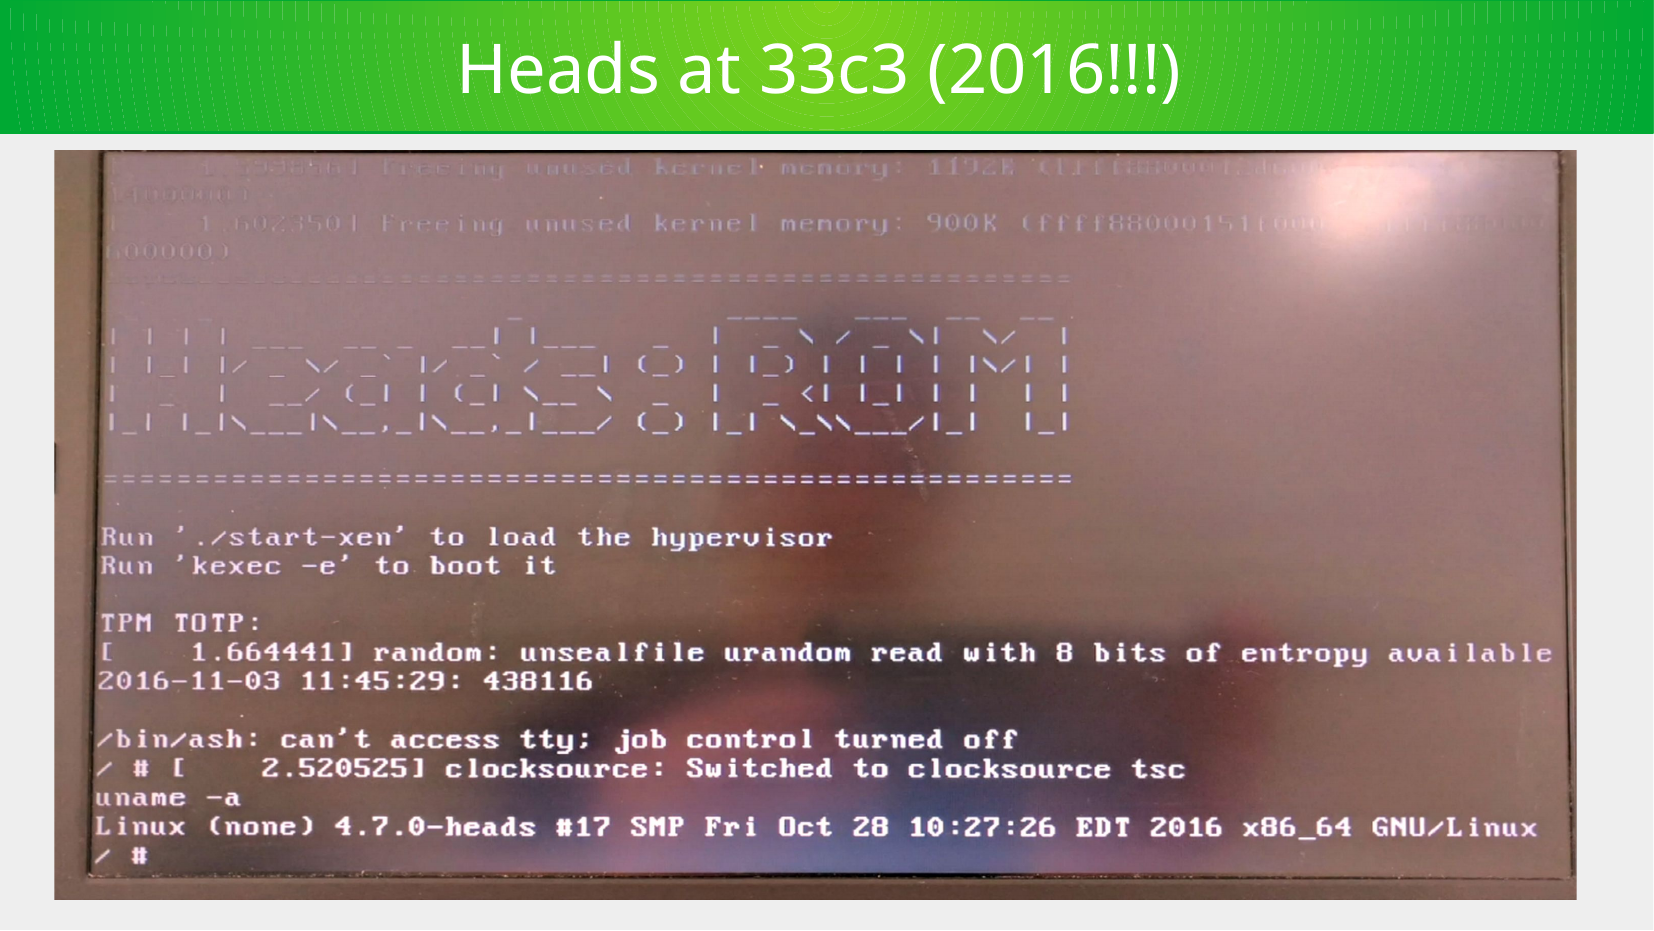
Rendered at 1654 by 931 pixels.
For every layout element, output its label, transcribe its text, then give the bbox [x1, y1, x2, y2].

picture [54, 150, 1577, 901]
title Heads at 33c3 (2016!!!) [73, 14, 1565, 119]
